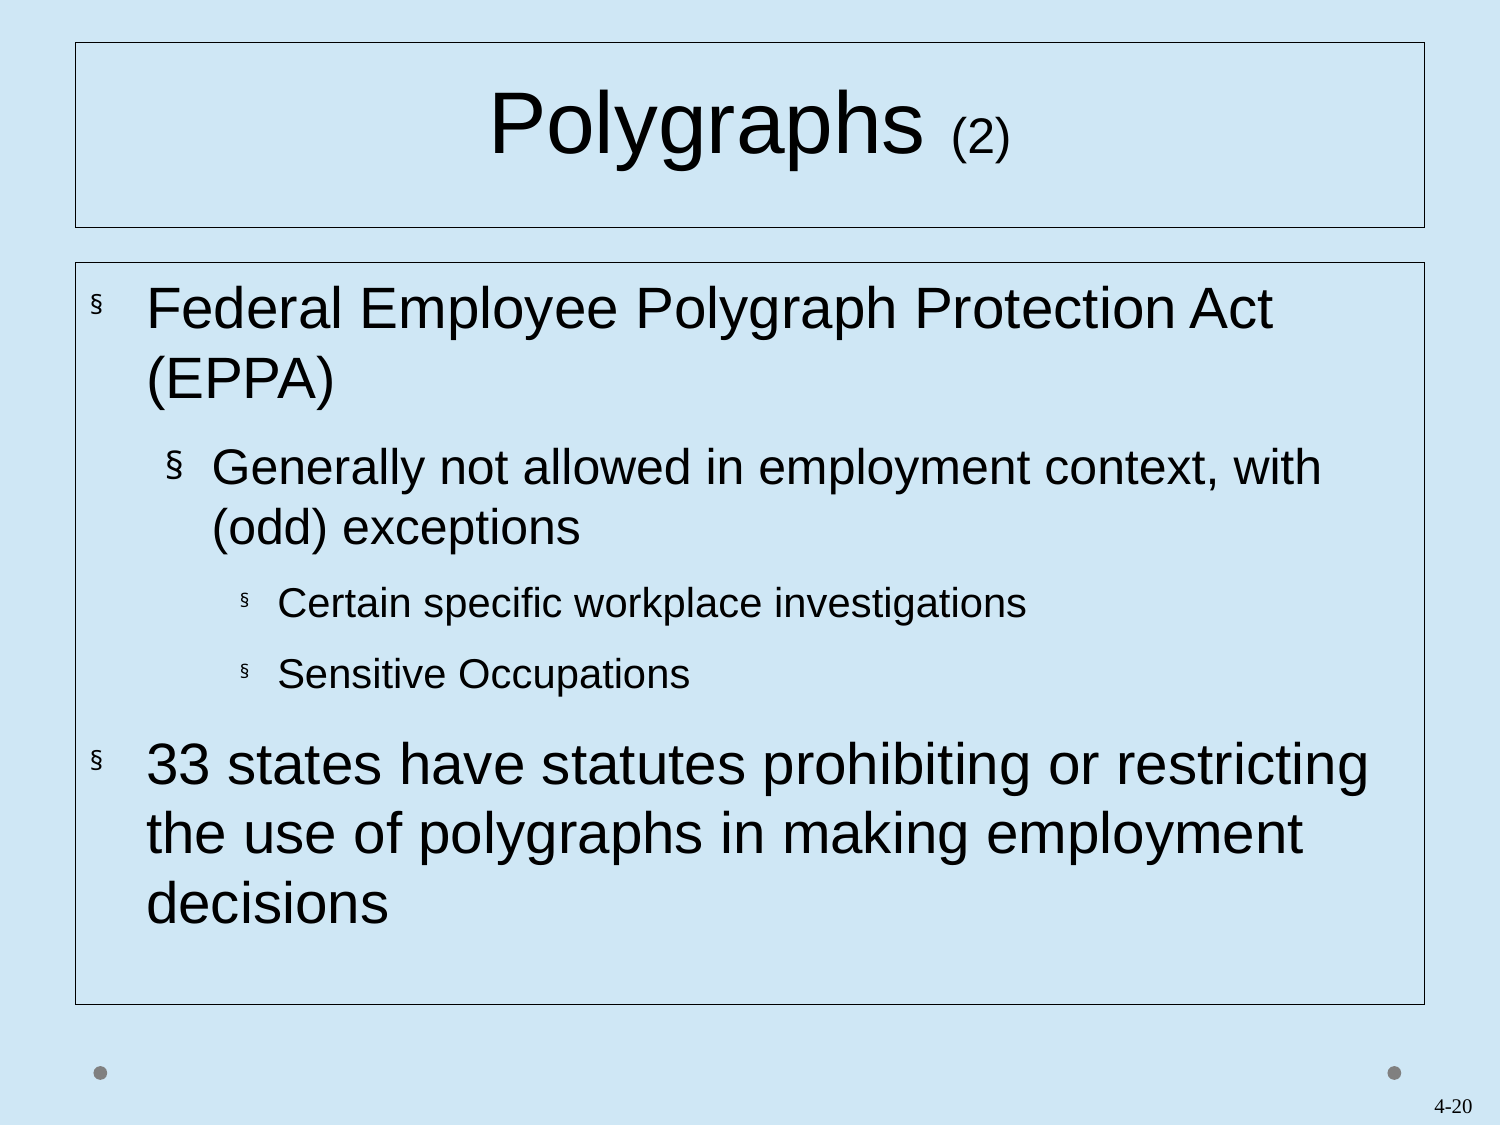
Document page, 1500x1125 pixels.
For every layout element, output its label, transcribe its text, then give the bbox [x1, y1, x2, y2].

title Polygraphs (2) [75, 42, 1425, 228]
list Federal Employee Polygraph Protection Act (EPPA) Generally not allowed in employment context, with (odd) exceptions Certain specific workplace investigations Sensitive Occupations 33 states have statutes prohibiting or restricting the use of polygraphs in making employment decisions [75, 262, 1425, 1005]
